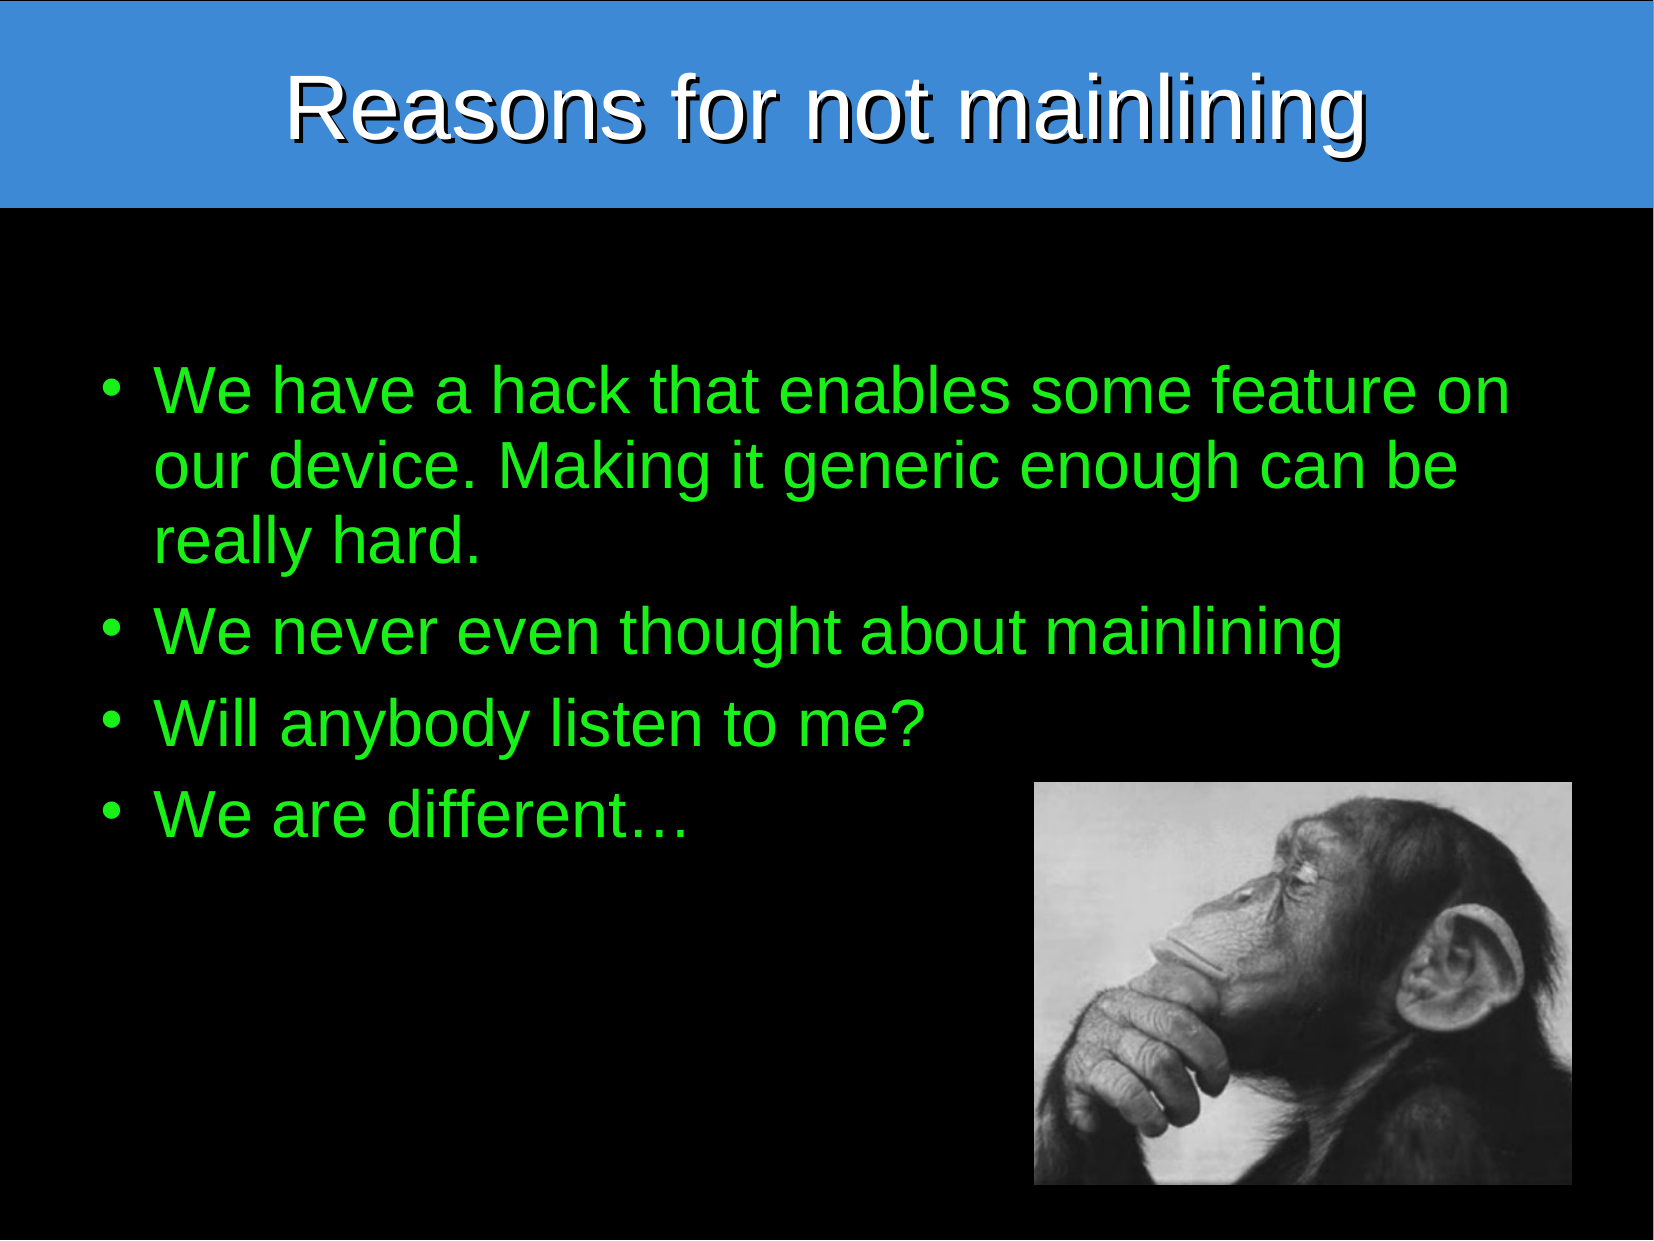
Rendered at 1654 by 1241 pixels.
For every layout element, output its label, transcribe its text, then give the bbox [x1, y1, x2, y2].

picture [1034, 782, 1572, 1185]
list We have a hack that enables some feature on our device. Making it generic enough can be really hard. We never even thought about mainlining Will anybody listen to me? We are different… [82, 348, 1572, 1168]
title Reasons for not mainlining [0, 1, 1654, 208]
